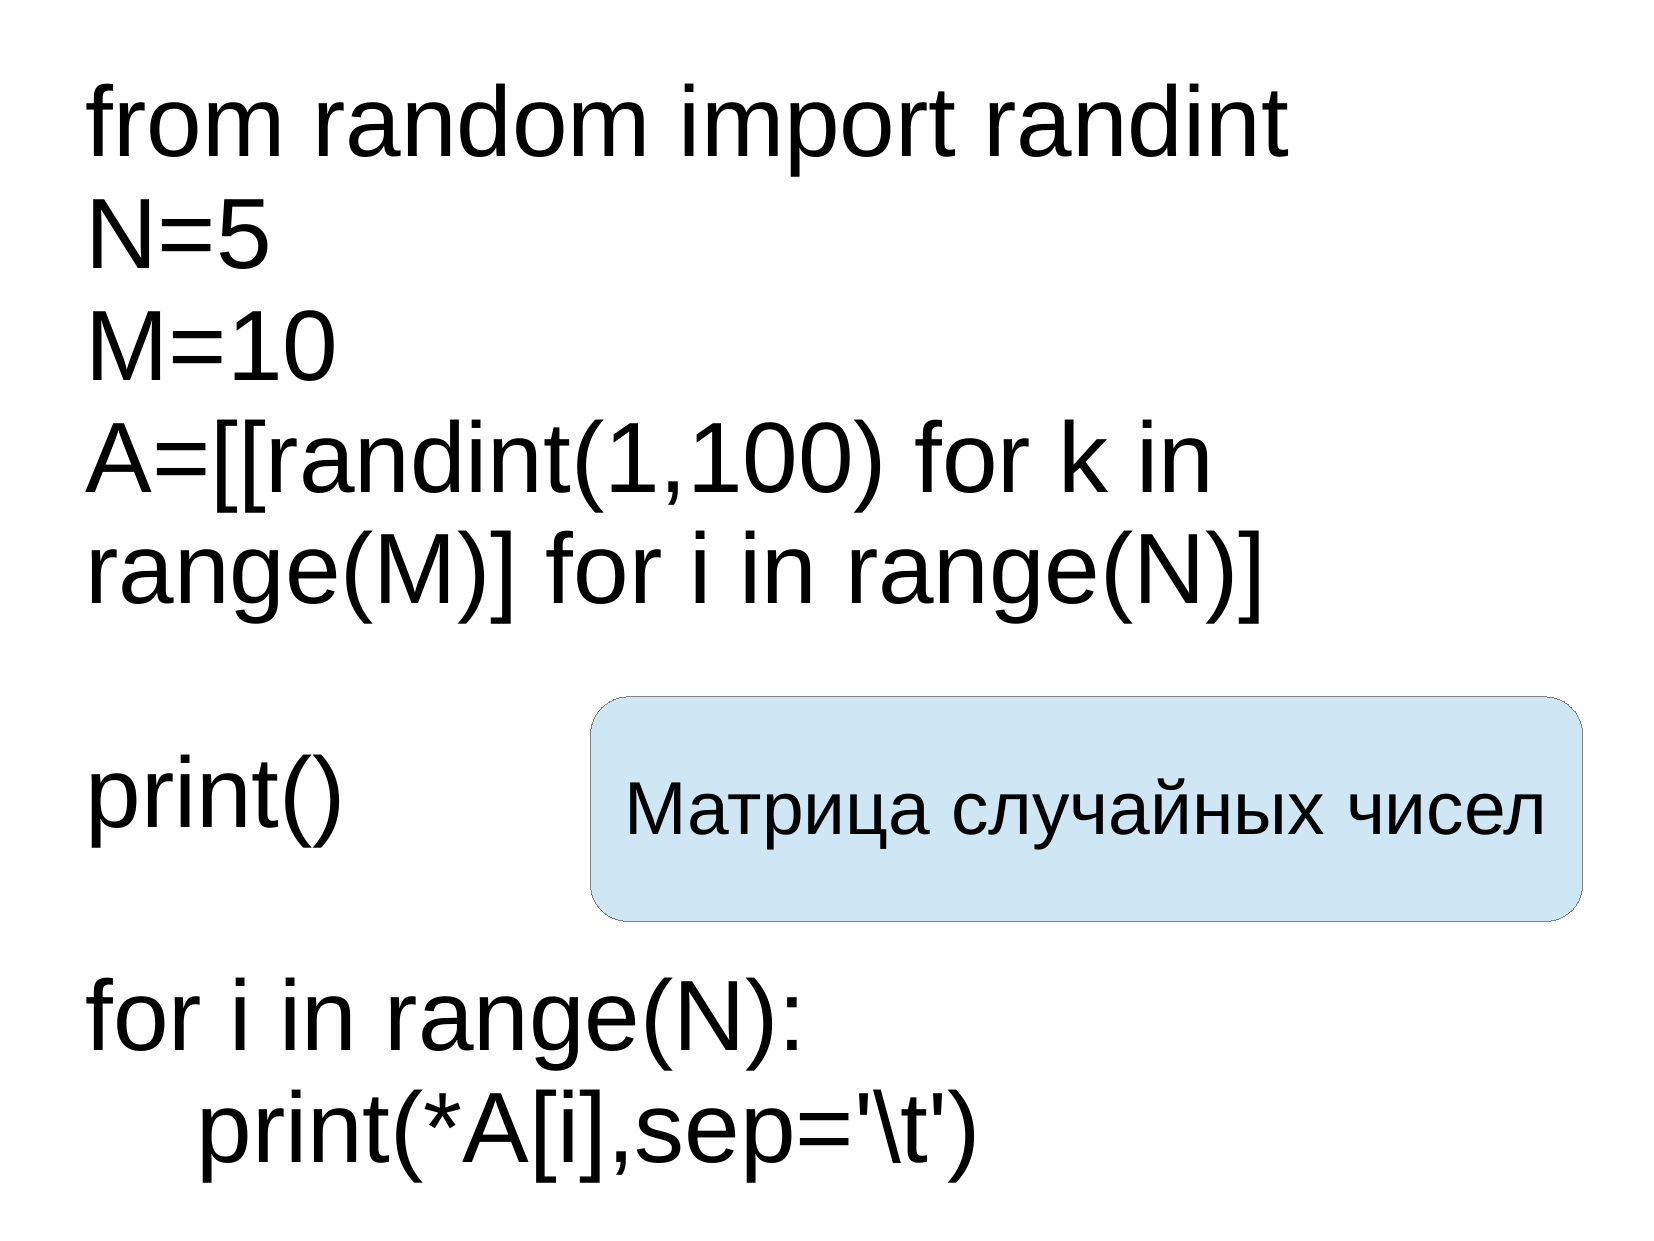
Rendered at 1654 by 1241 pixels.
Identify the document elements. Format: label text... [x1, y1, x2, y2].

text_box from random import randint N=5 M=10 A=[[randint(1,100) for k in range(M)] for i in range(N)] print() for i in range(N): print(*A[i],sep='\t') [70, 59, 1489, 1241]
text_box Матрица случайных чисел [590, 696, 1583, 922]
